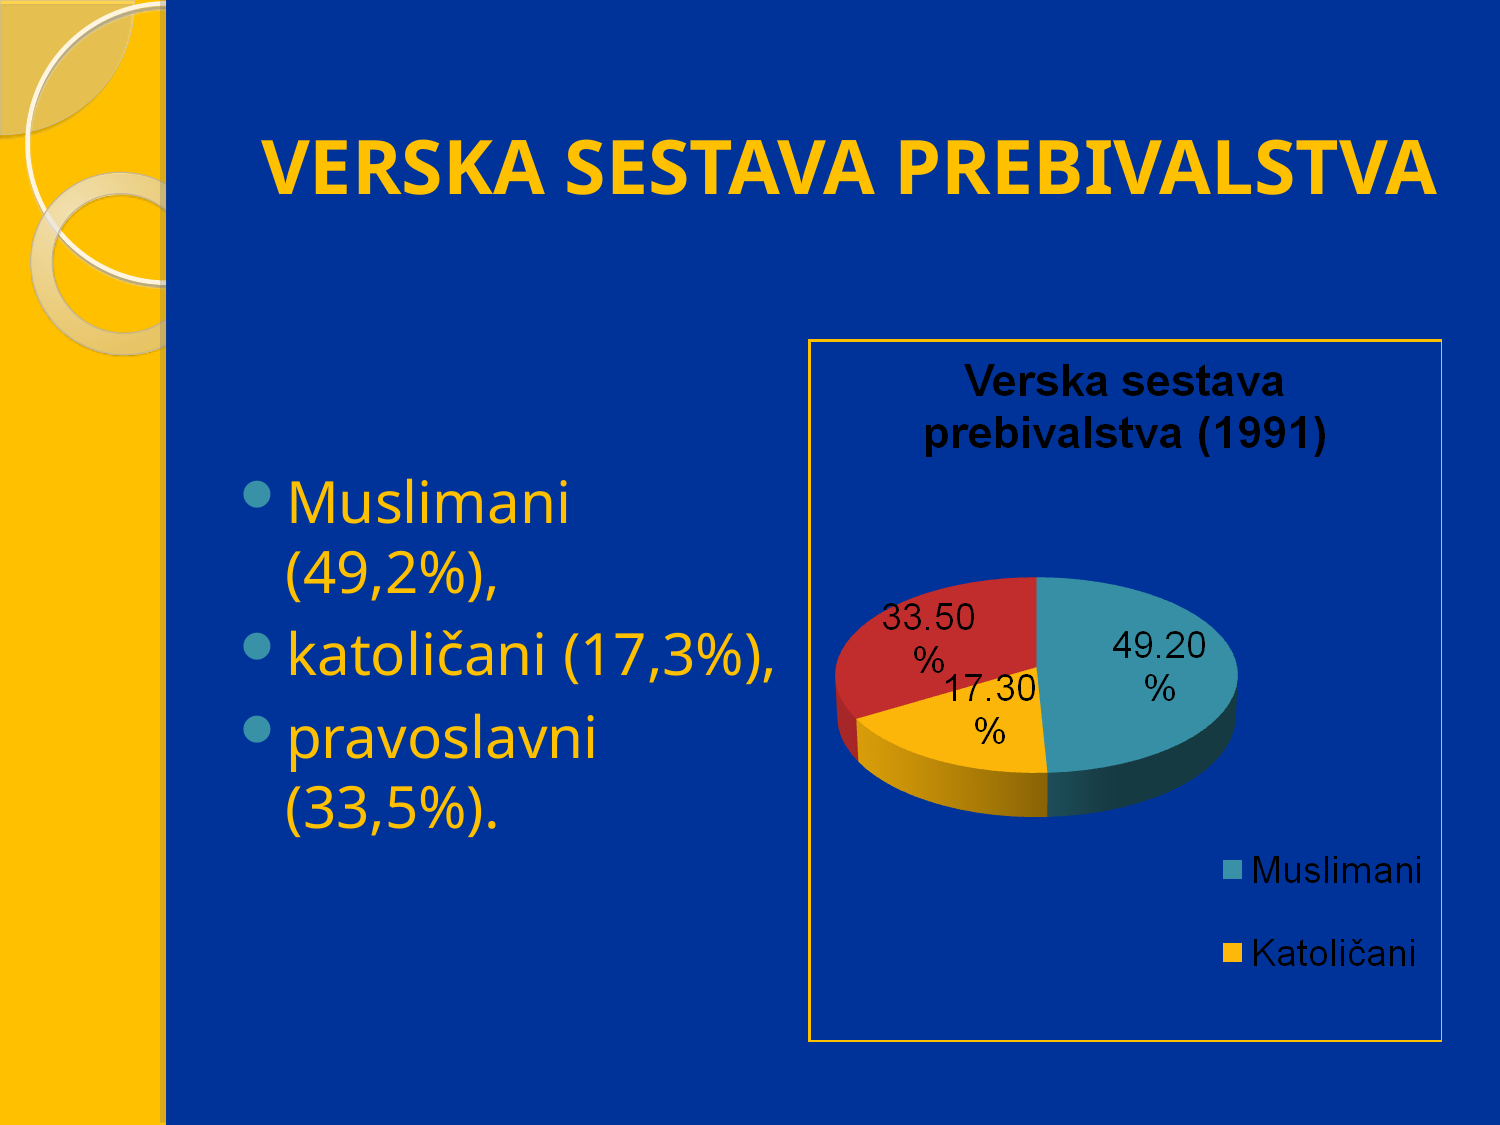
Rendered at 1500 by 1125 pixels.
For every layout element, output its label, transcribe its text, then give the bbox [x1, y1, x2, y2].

chart [808, 339, 1444, 1043]
list Muslimani (49,2%), katoličani (17,3%), pravoslavni (33,5%). [210, 375, 808, 856]
title VERSKA SESTAVA PREBIVALSTVA [234, 70, 1465, 258]
picture [808, 339, 1442, 1042]
